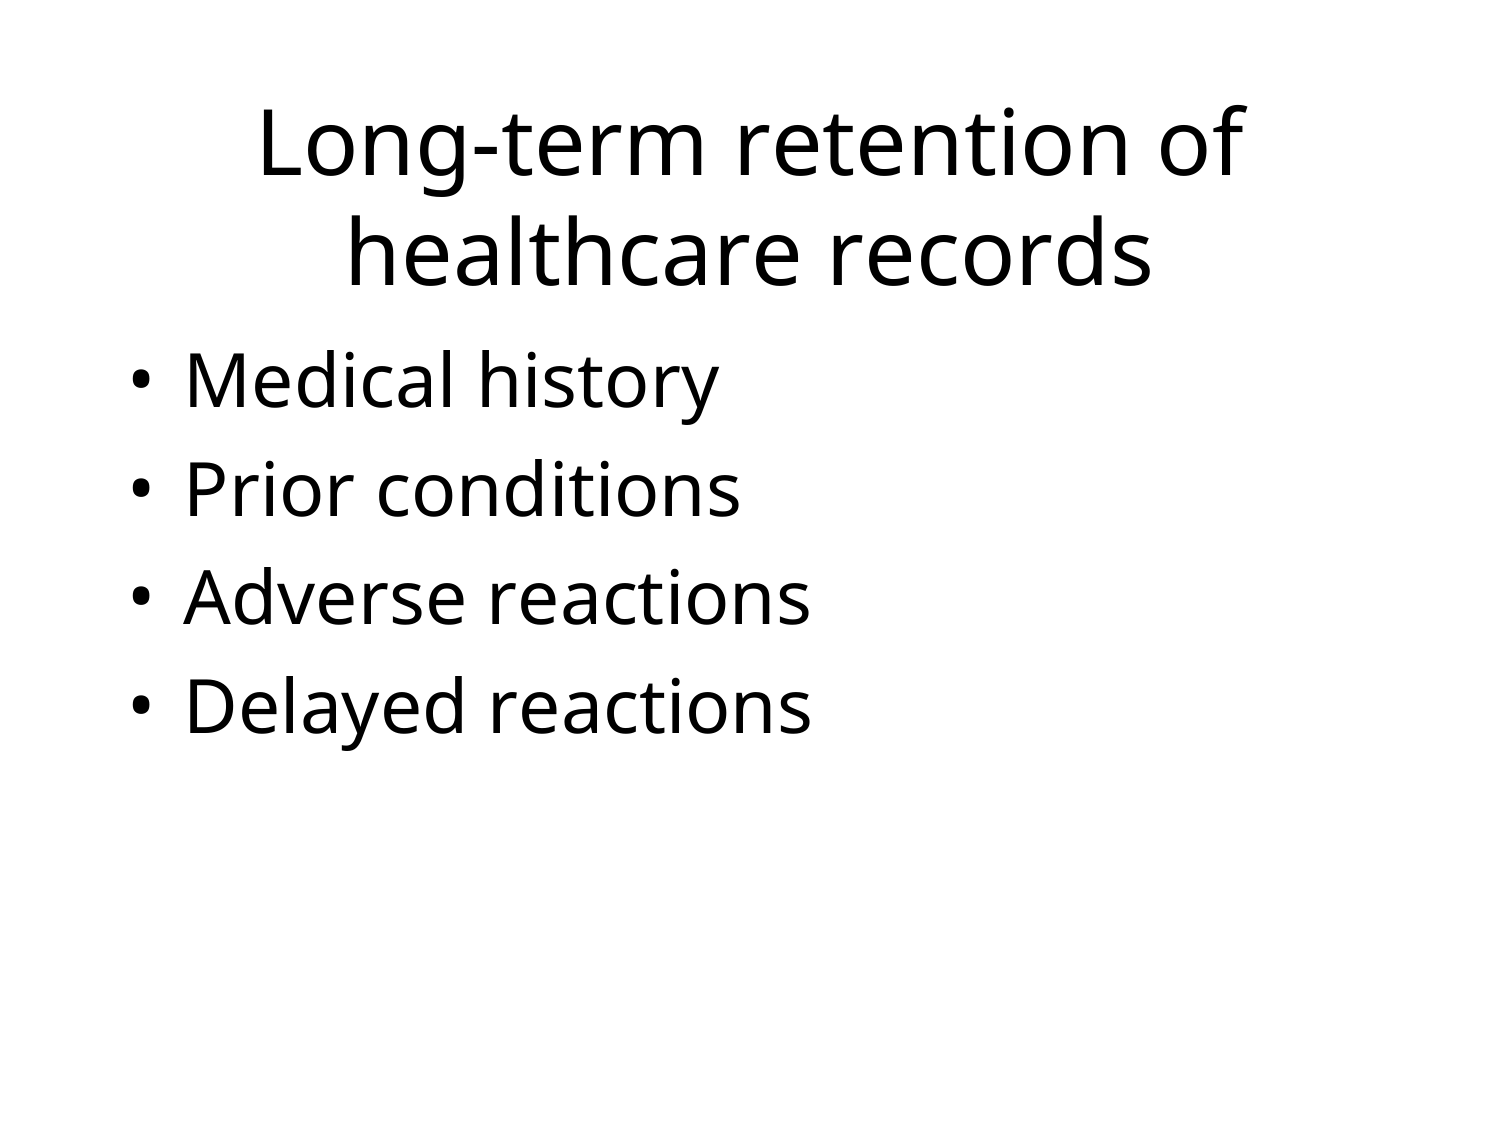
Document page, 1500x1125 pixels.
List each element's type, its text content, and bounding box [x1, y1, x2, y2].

title Long-term retention of healthcare records [112, 76, 1388, 312]
list Medical history Prior conditions Adverse reactions Delayed reactions [112, 324, 1388, 1001]
